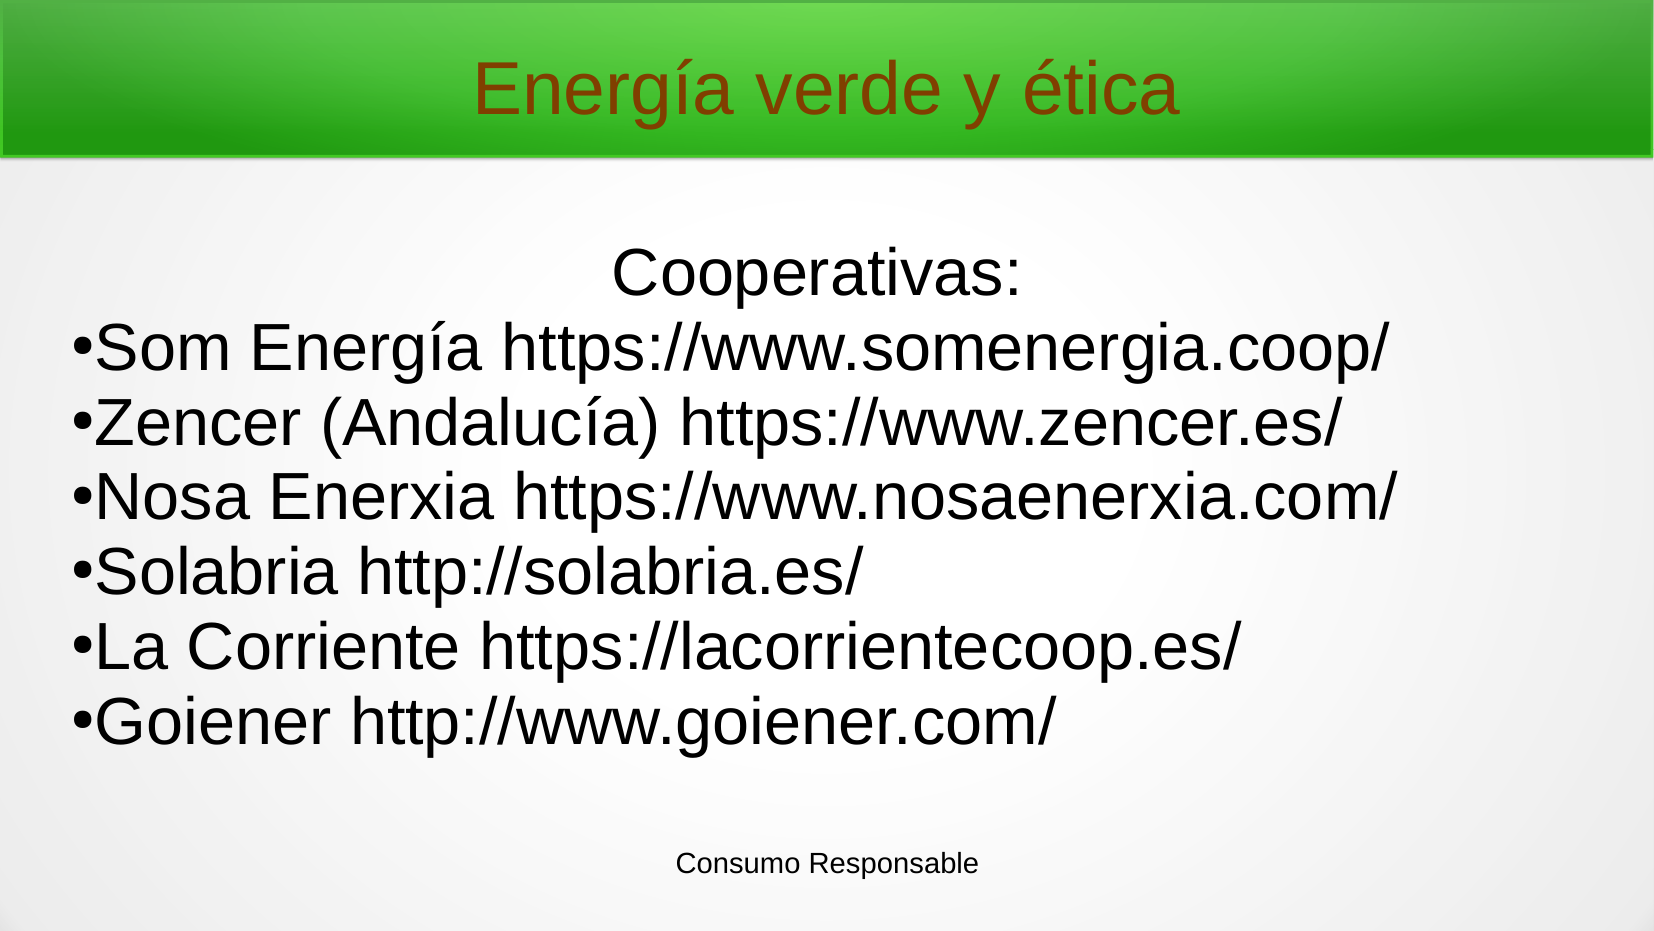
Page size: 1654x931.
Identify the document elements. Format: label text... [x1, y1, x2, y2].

title Energía verde y ética [82, 35, 1571, 142]
subtitle Cooperativas: Som Energía https://www.somenergia.coop/ Zencer (Andalucía) https://www.zencer.es/ Nosa Enerxia https://www.nosaenerxia.com/ Solabria http://solabria.es/ La Corriente https://lacorrientecoop.es/ Goiener http://www.goiener.com/ [70, 212, 1583, 782]
